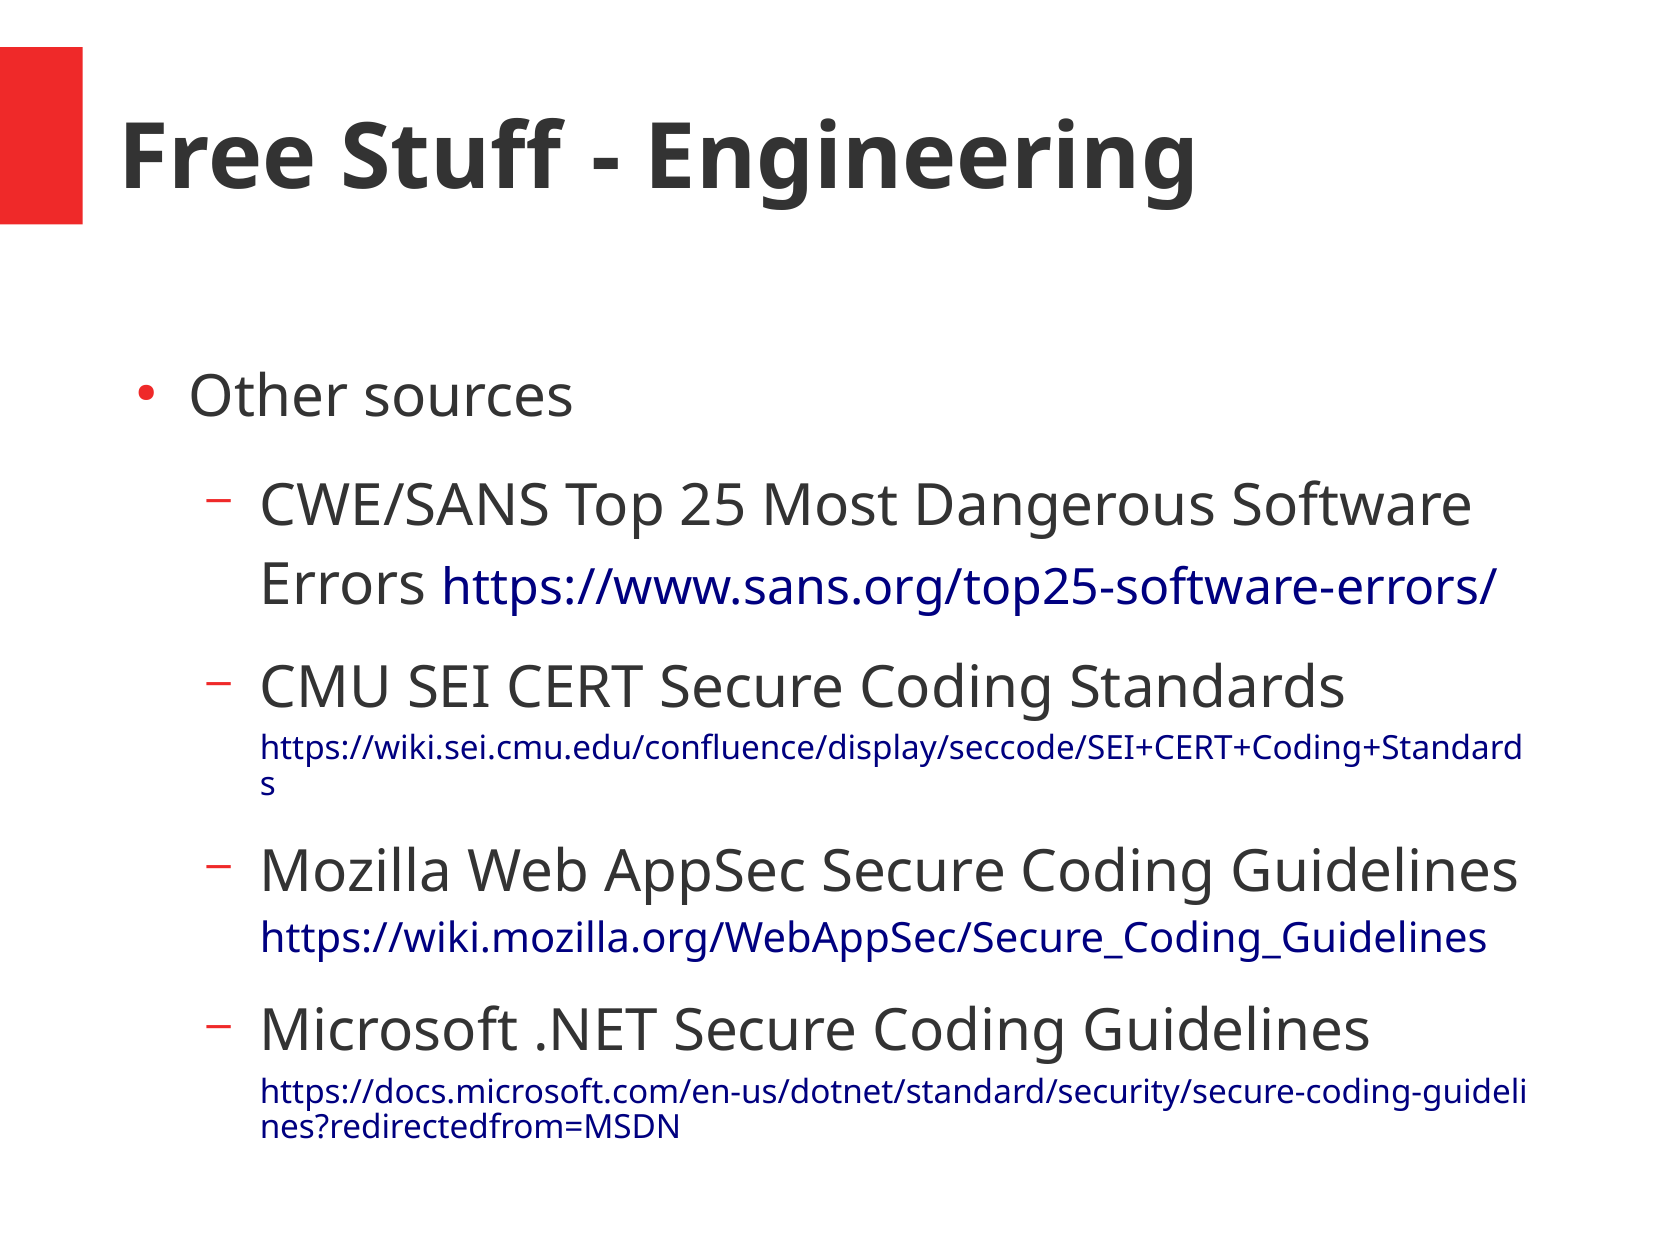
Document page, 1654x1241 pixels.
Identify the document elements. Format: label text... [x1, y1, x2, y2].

list Other sources CWE/SANS Top 25 Most Dangerous Software Errors https://www.sans.org/top25-software-errors/ CMU SEI CERT Secure Coding Standards https://wiki.sei.cmu.edu/confluence/display/seccode/SEI+CERT+Coding+Standards Mozilla Web AppSec Secure Coding Guidelines https://wiki.mozilla.org/WebAppSec/Secure_Coding_Guidelines Microsoft .NET Secure Coding Guidelines https://docs.microsoft.com/en-us/dotnet/standard/security/secure-coding-guidelines?redirectedfrom=MSDN [118, 354, 1536, 1074]
title Free Stuff - Engineering [118, 49, 1571, 257]
